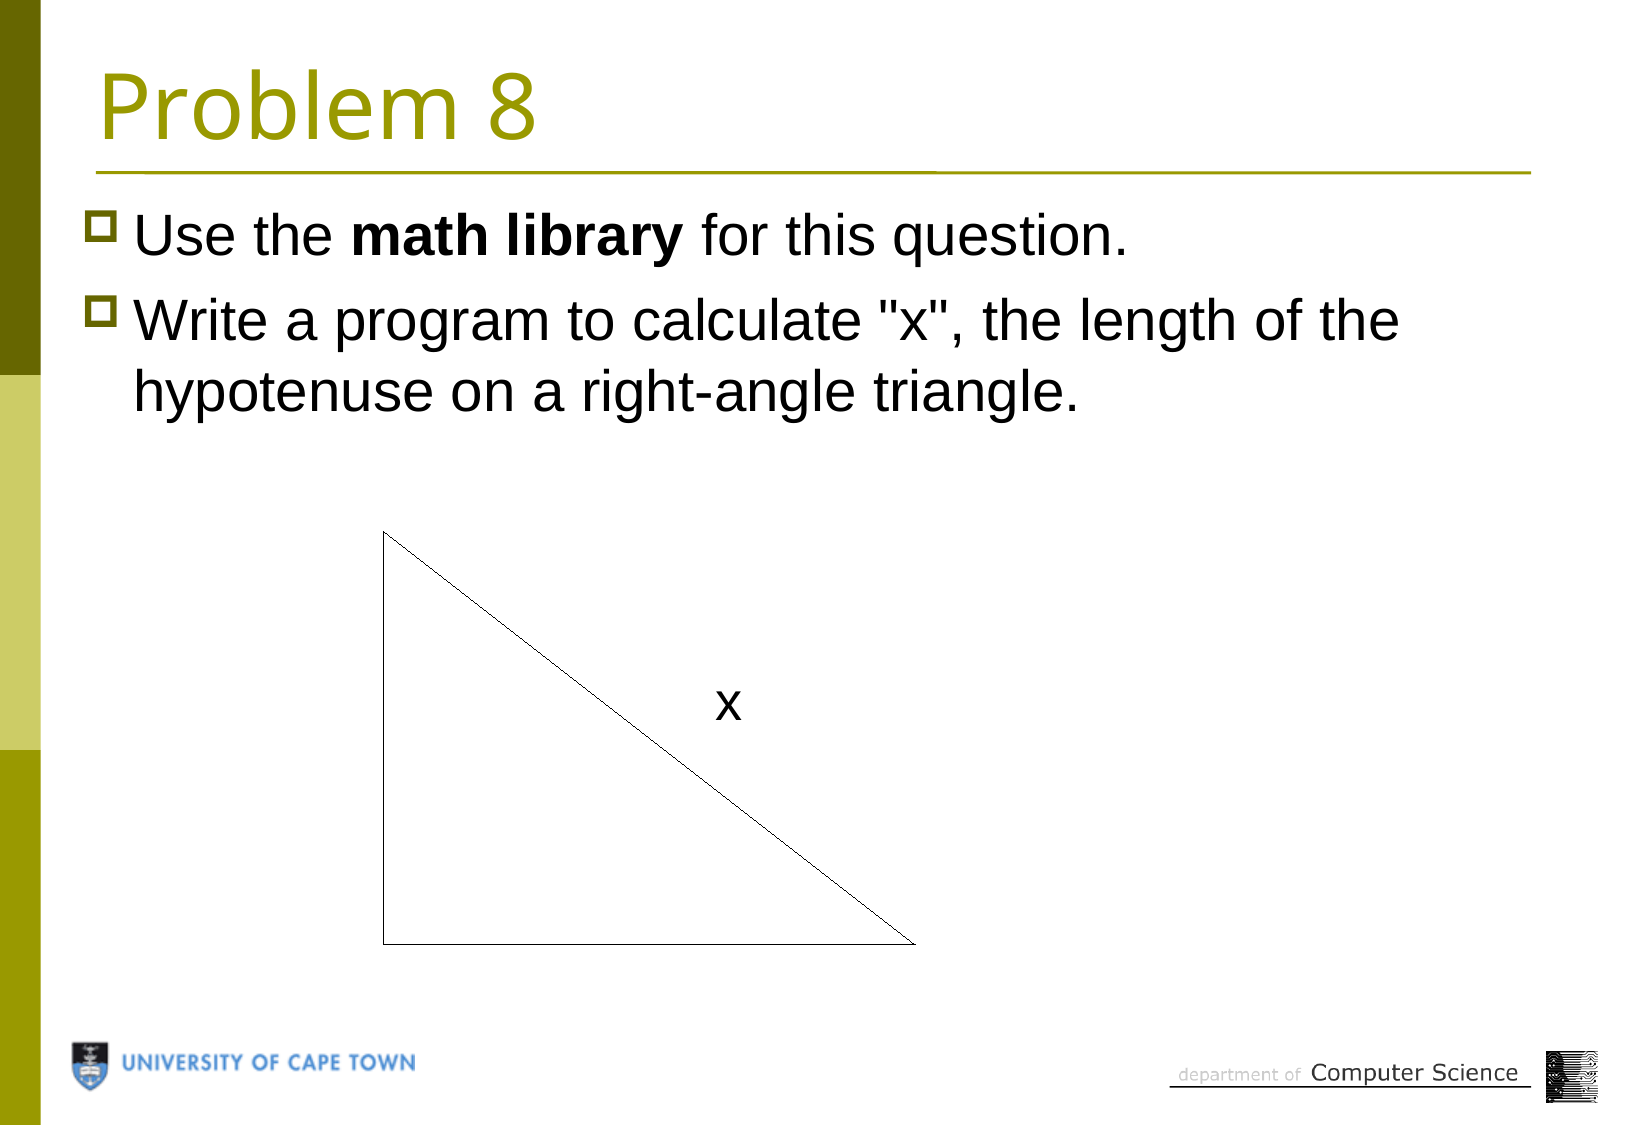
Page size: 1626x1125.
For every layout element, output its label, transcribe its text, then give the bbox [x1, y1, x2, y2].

picture [61, 1024, 415, 1103]
picture [1546, 1051, 1598, 1103]
picture [1169, 1043, 1532, 1091]
title Problem 8 [81, 37, 1543, 180]
text_box x [700, 673, 768, 739]
text_box Use the math library for this question. Write a program to calculate "x", the length of the hypotenuse on a right-angle triangle. [81, 196, 1543, 621]
